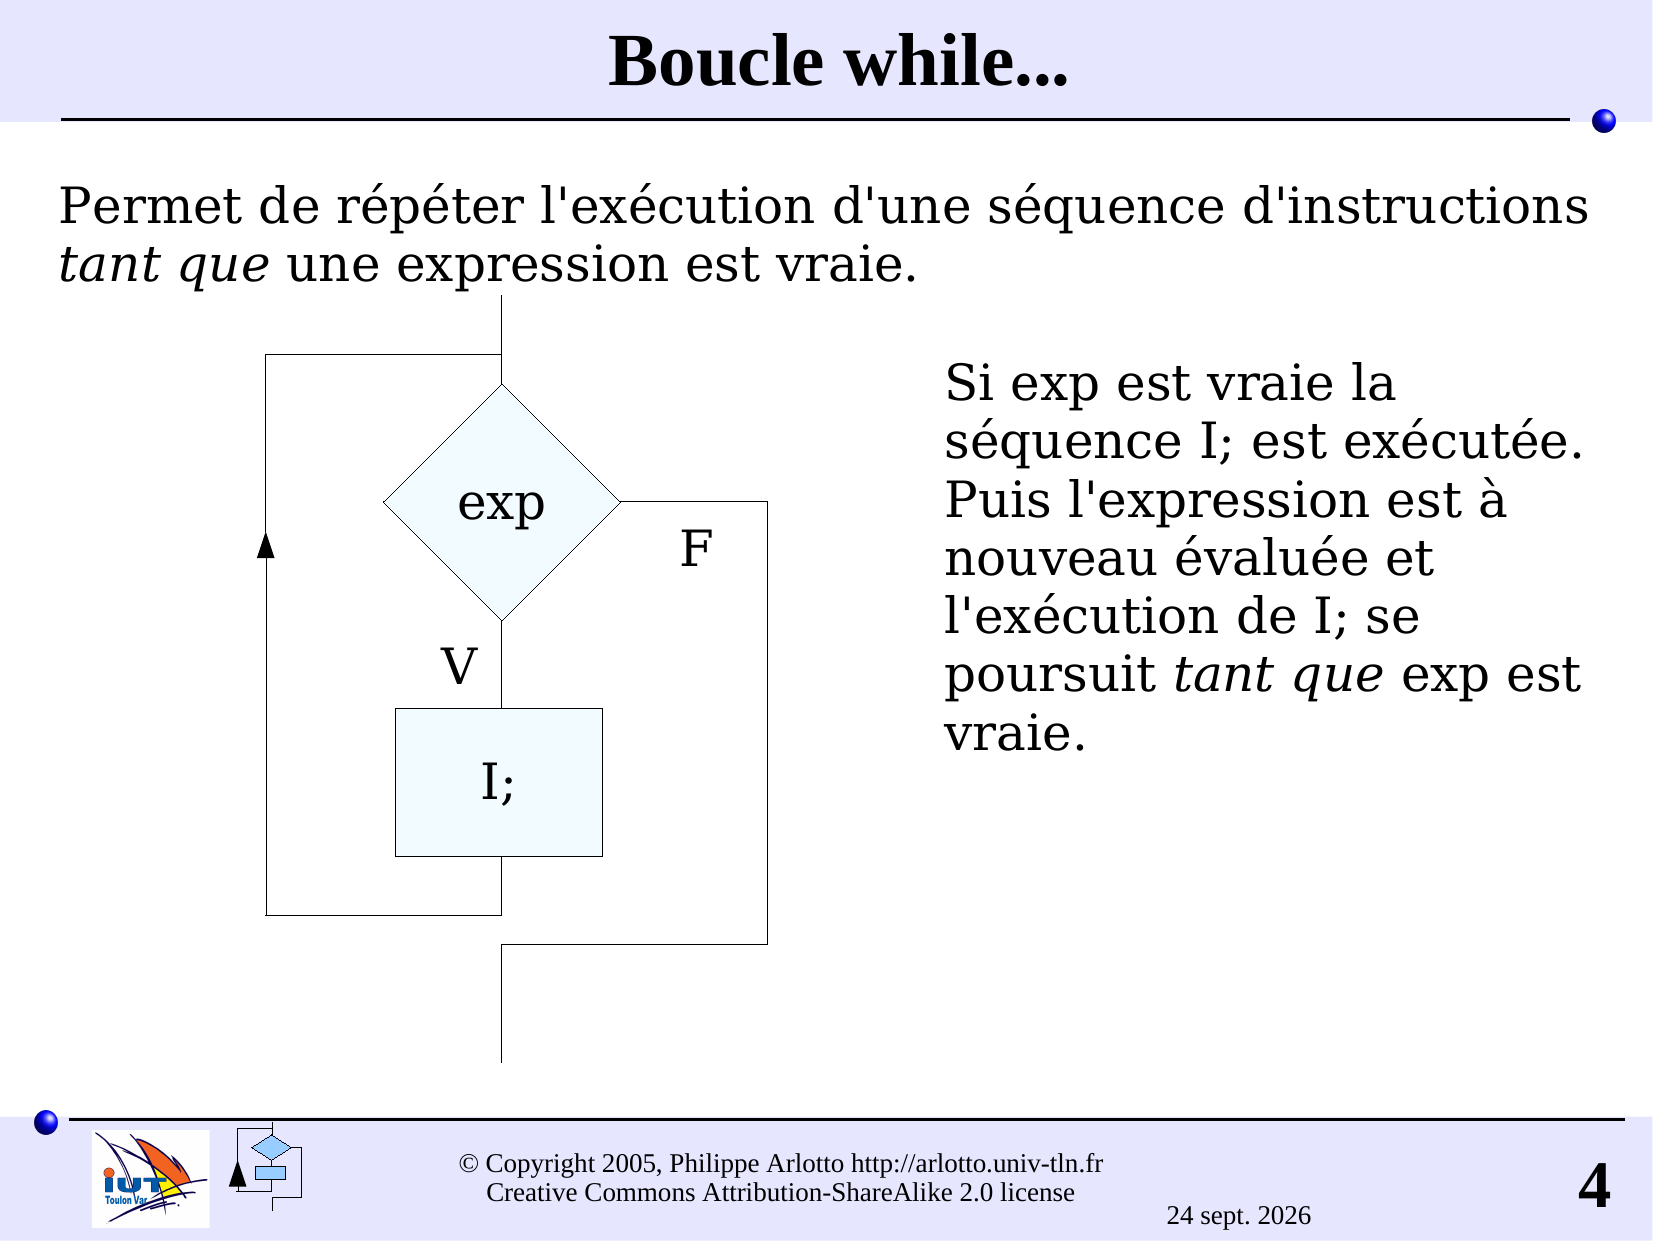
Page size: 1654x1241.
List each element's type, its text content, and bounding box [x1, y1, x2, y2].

text_box F [679, 519, 714, 578]
text_box V [441, 637, 478, 697]
text_box Si exp est vraie la séquence I; est exécutée. Puis l'expression est à nouveau évaluée et l'exécution de I; se poursuit tant que exp est vraie. [944, 354, 1595, 762]
text_box I; [395, 708, 603, 857]
text_box exp [383, 383, 621, 621]
text_box Permet de répéter l'exécution d'une séquence d'instructions tant que une expression est vraie. [58, 177, 1592, 294]
title Boucle while... [95, 14, 1585, 107]
